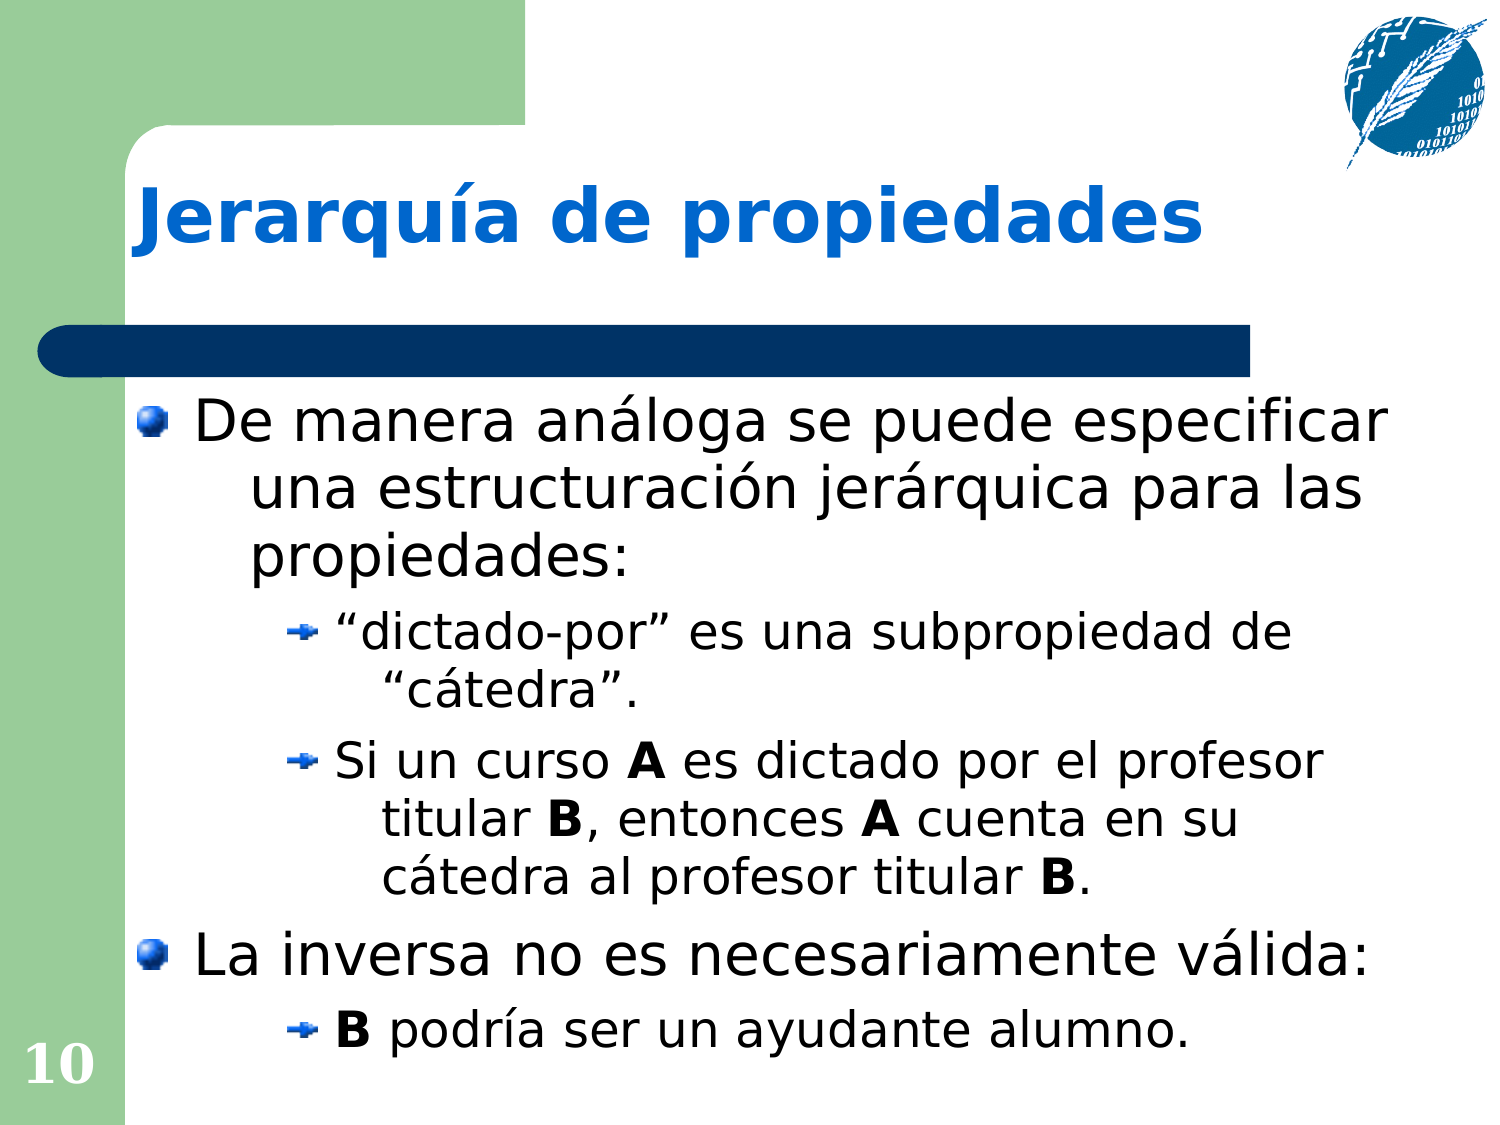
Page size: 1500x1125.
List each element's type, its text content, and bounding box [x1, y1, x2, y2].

title Jerarquía de propiedades [136, 136, 1413, 301]
picture [1416, 140, 1425, 149]
picture [1433, 139, 1440, 147]
picture [1341, 15, 1487, 172]
picture [1436, 127, 1450, 136]
picture [1427, 138, 1431, 148]
list De manera análoga se puede especificar una estructuración jerárquica para las propiedades: “dictado-por” es una subpropiedad de “cátedra”. Si un curso A es dictado por el profesor titular B, entonces A cuenta en su cátedra al profesor titular B. La inversa no es necesariamente válida: B podría ser un ayudante alumno. [137, 387, 1400, 1060]
